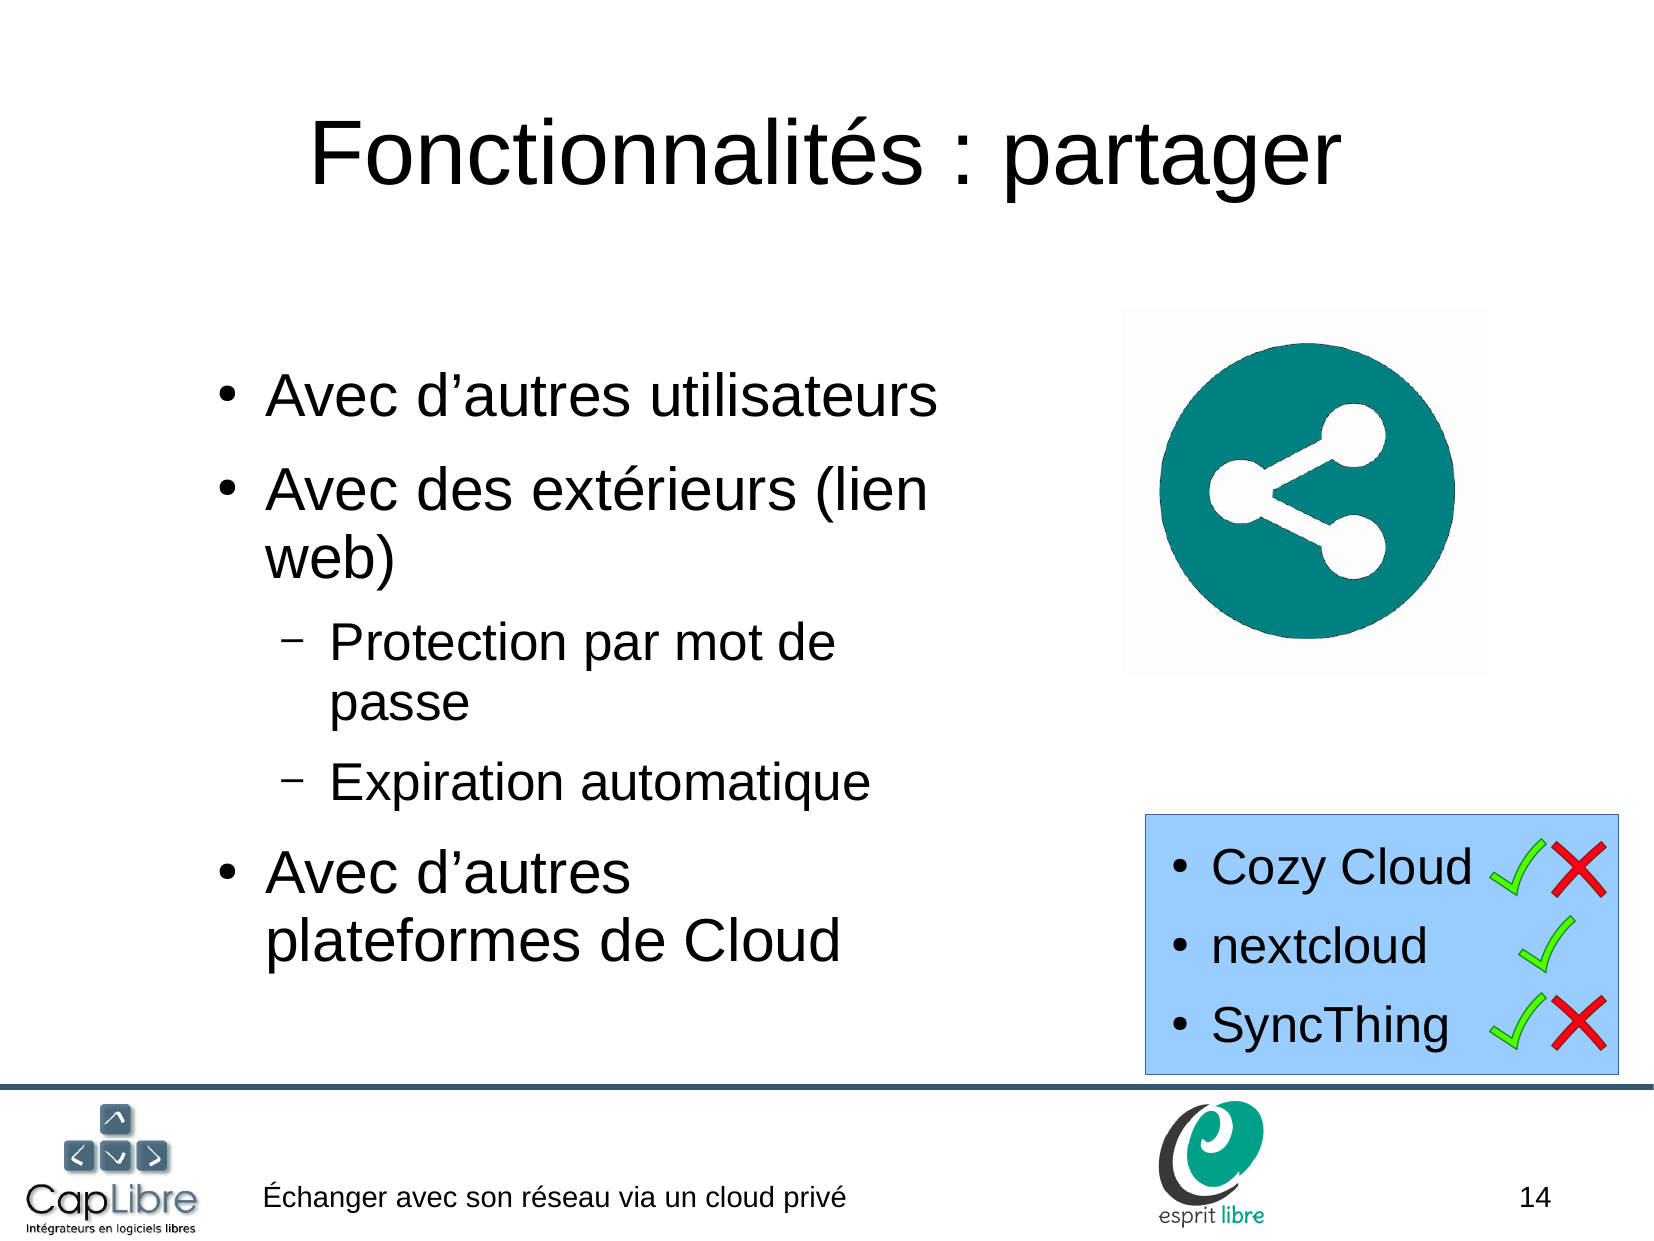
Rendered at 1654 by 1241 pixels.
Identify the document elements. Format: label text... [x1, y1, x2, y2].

picture [11, 1098, 210, 1239]
text_box [1145, 814, 1619, 1075]
list Avec d’autres utilisateurs Avec des extérieurs (lien web) Protection par mot de passe Expiration automatique Avec d’autres plateformes de Cloud [200, 361, 945, 993]
picture [1145, 1098, 1276, 1229]
picture [1518, 915, 1583, 975]
picture [1122, 307, 1489, 674]
picture [1489, 992, 1607, 1052]
list Cozy Cloud nextcloud SyncThing [1157, 838, 1595, 1057]
title Fonctionnalités : partager [82, 49, 1571, 257]
picture [1489, 838, 1607, 898]
